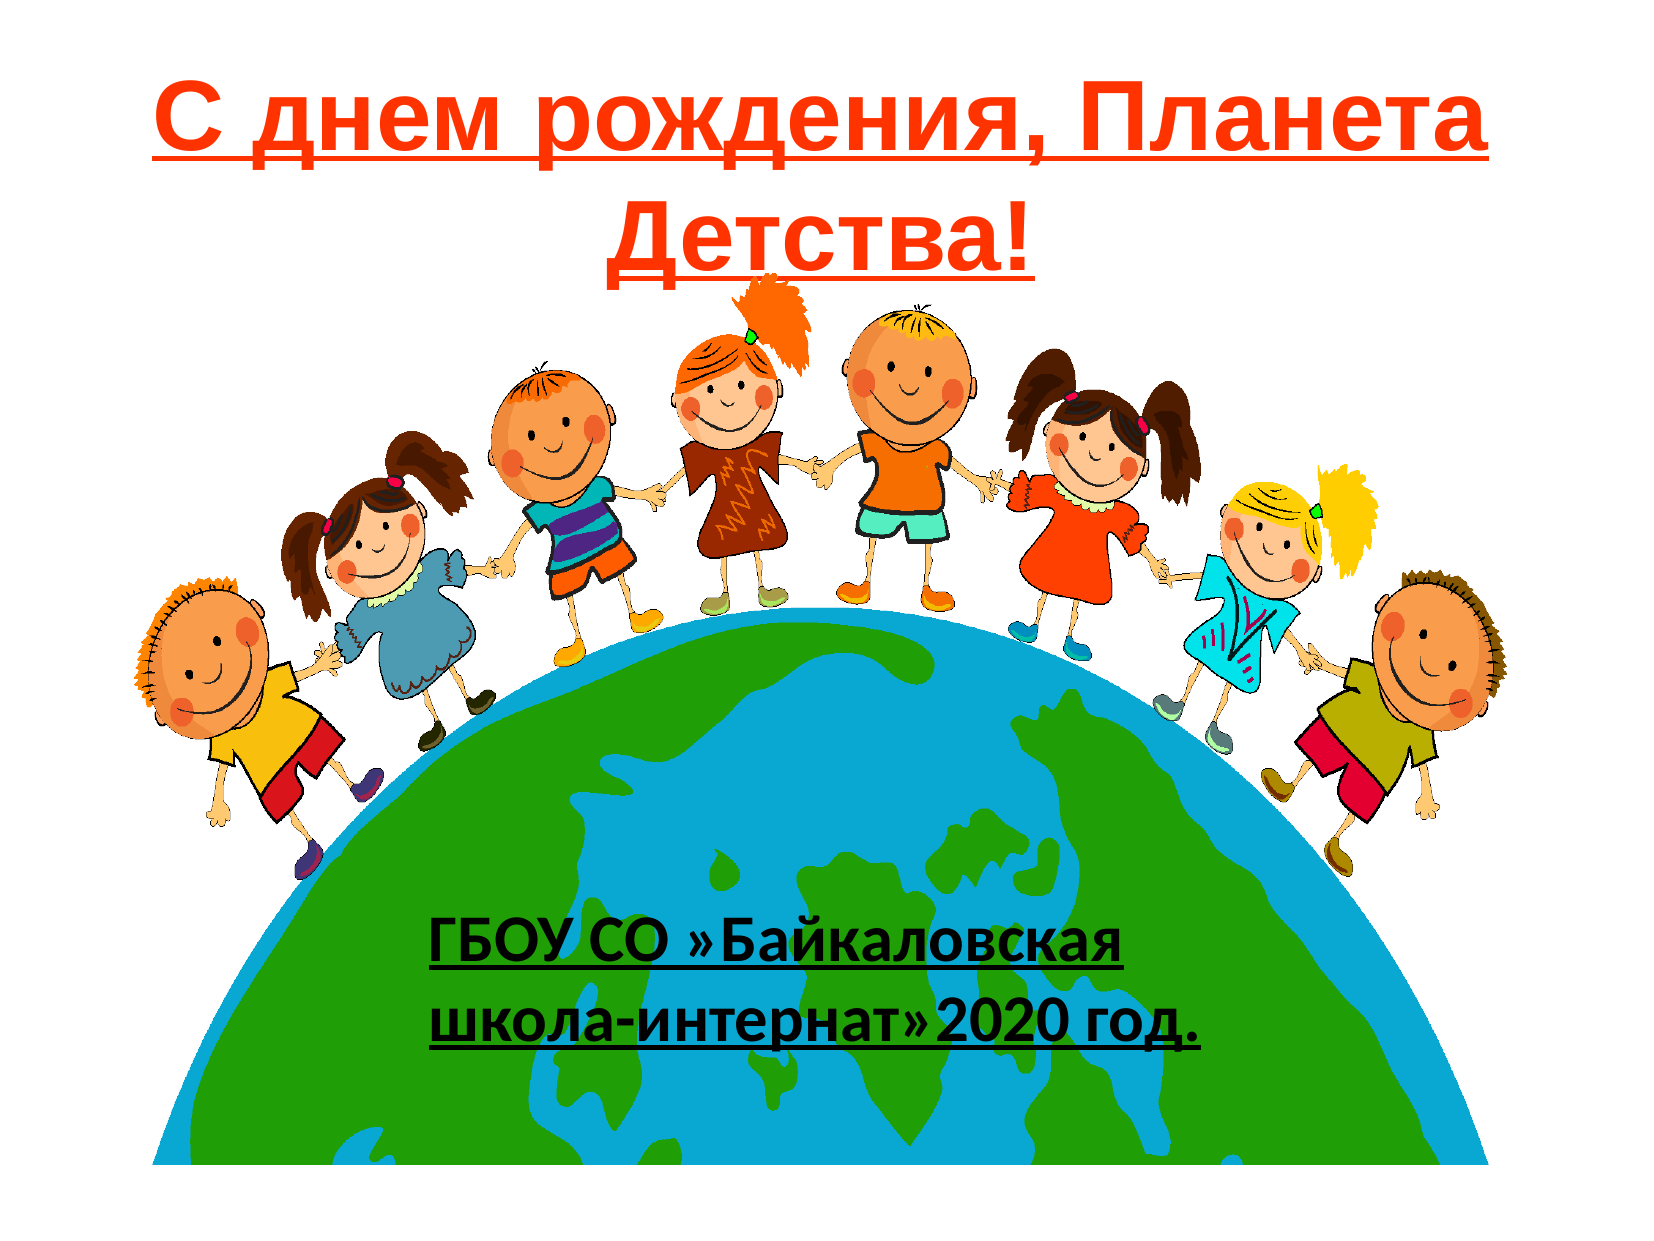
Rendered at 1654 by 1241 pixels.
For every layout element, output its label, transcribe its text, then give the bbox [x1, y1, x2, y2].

picture [639, 1139, 681, 1165]
picture [749, 1062, 797, 1109]
text_box ГБОУ СО »Байкаловская школа-интернат»2020 год. [414, 567, 1240, 1062]
picture [134, 274, 1507, 1165]
picture [555, 1062, 641, 1130]
picture [1017, 1062, 1034, 1073]
picture [1025, 867, 1439, 1165]
picture [191, 784, 582, 1165]
title С днем рождения, Планета Детства! [76, 50, 1565, 275]
picture [858, 1062, 945, 1144]
